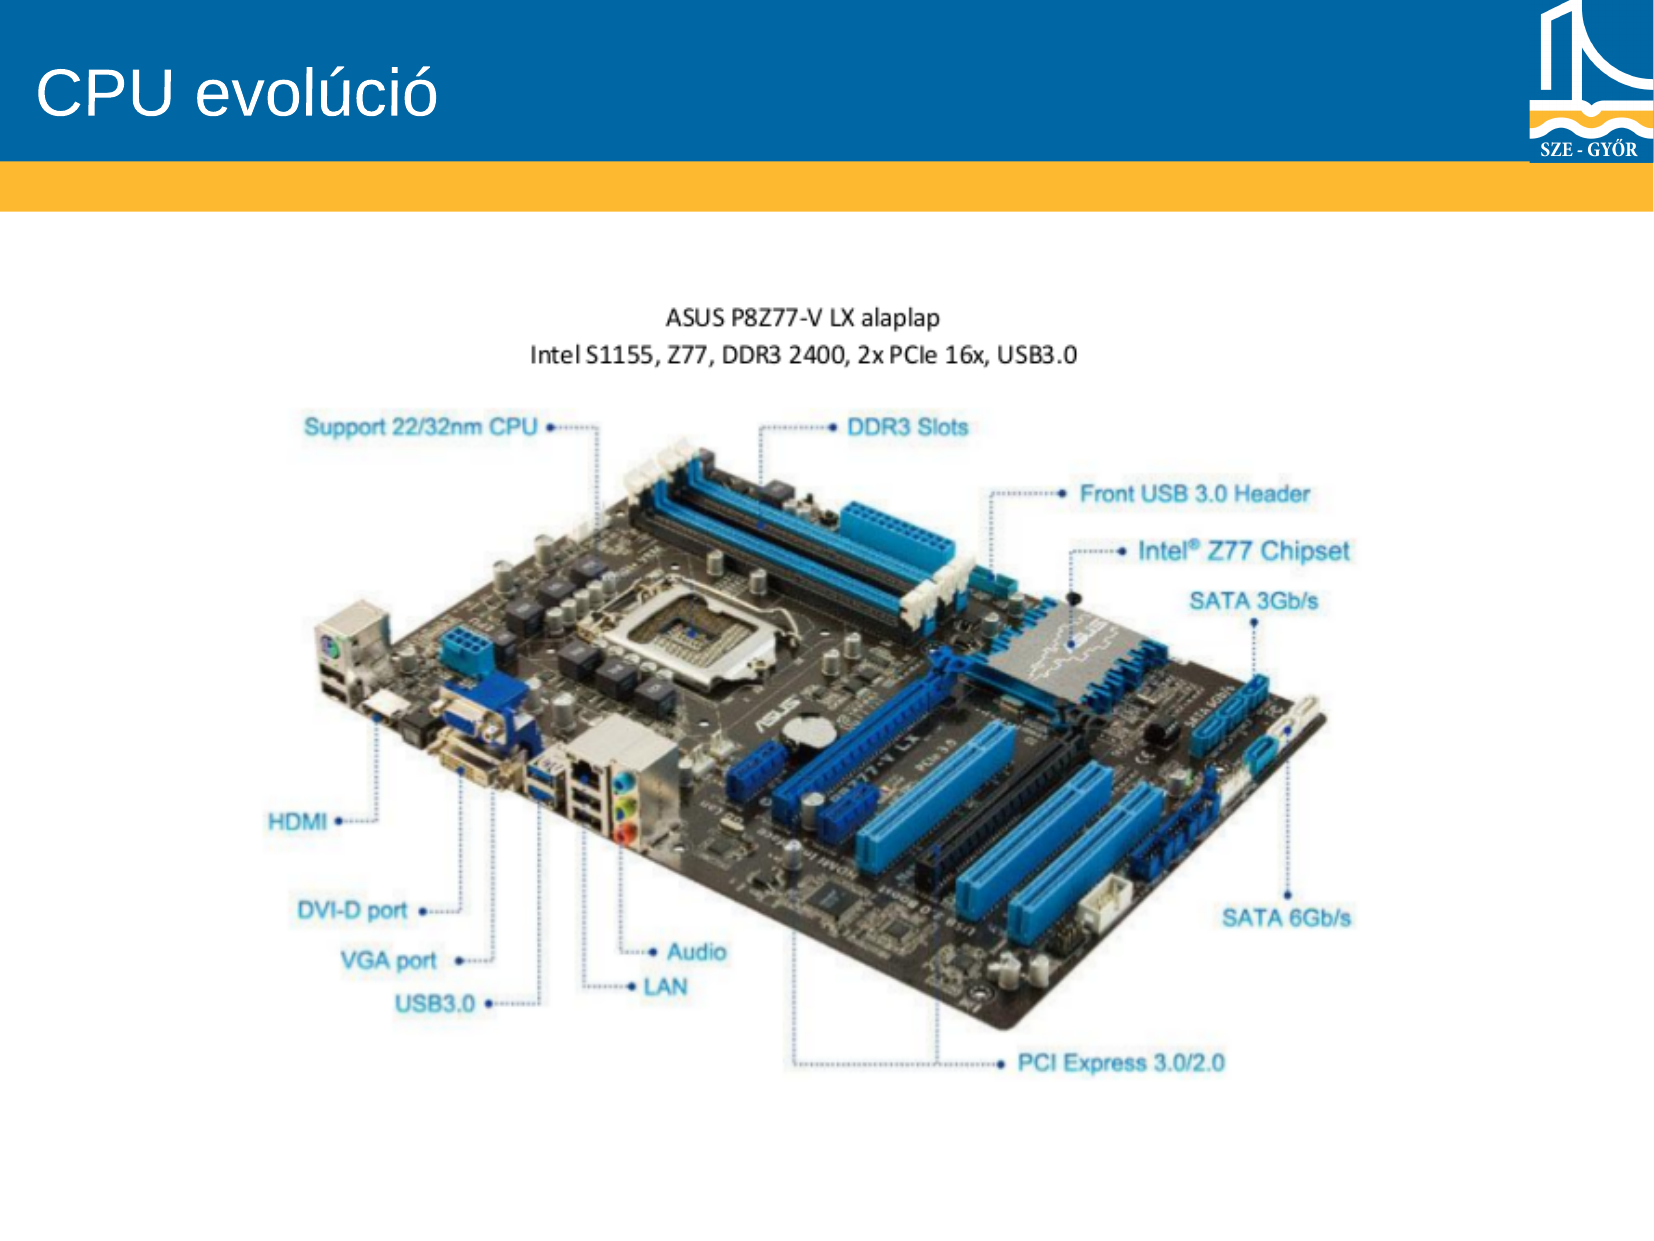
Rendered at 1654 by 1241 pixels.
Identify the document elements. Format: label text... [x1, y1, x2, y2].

text_box CPU evolúció [34, 48, 1524, 144]
picture [1529, 0, 1654, 163]
picture [168, 295, 1430, 1098]
